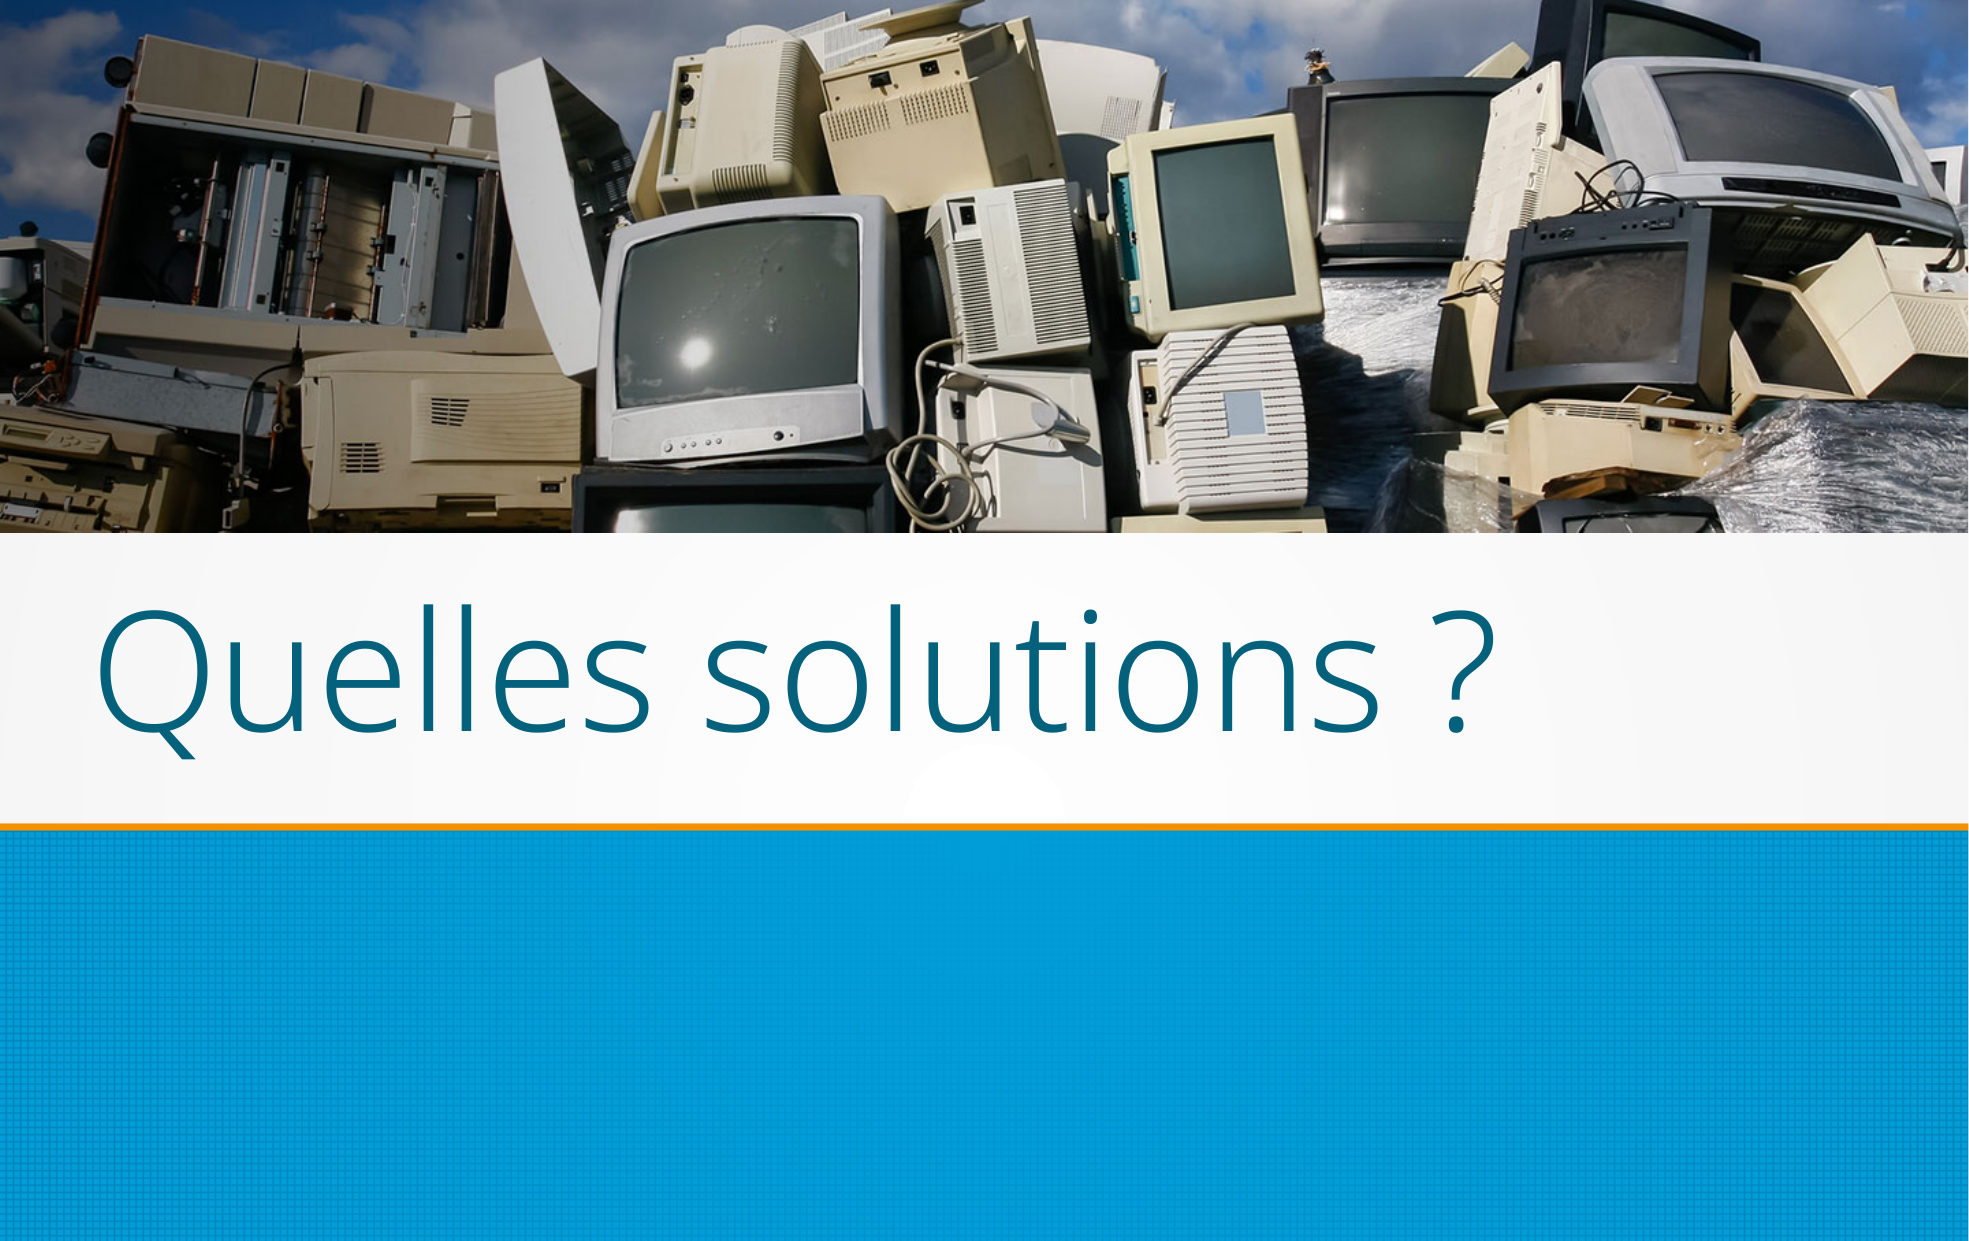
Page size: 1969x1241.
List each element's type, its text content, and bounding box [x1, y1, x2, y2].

picture [0, 0, 1969, 830]
title Quelles solutions ? [90, 534, 1862, 781]
